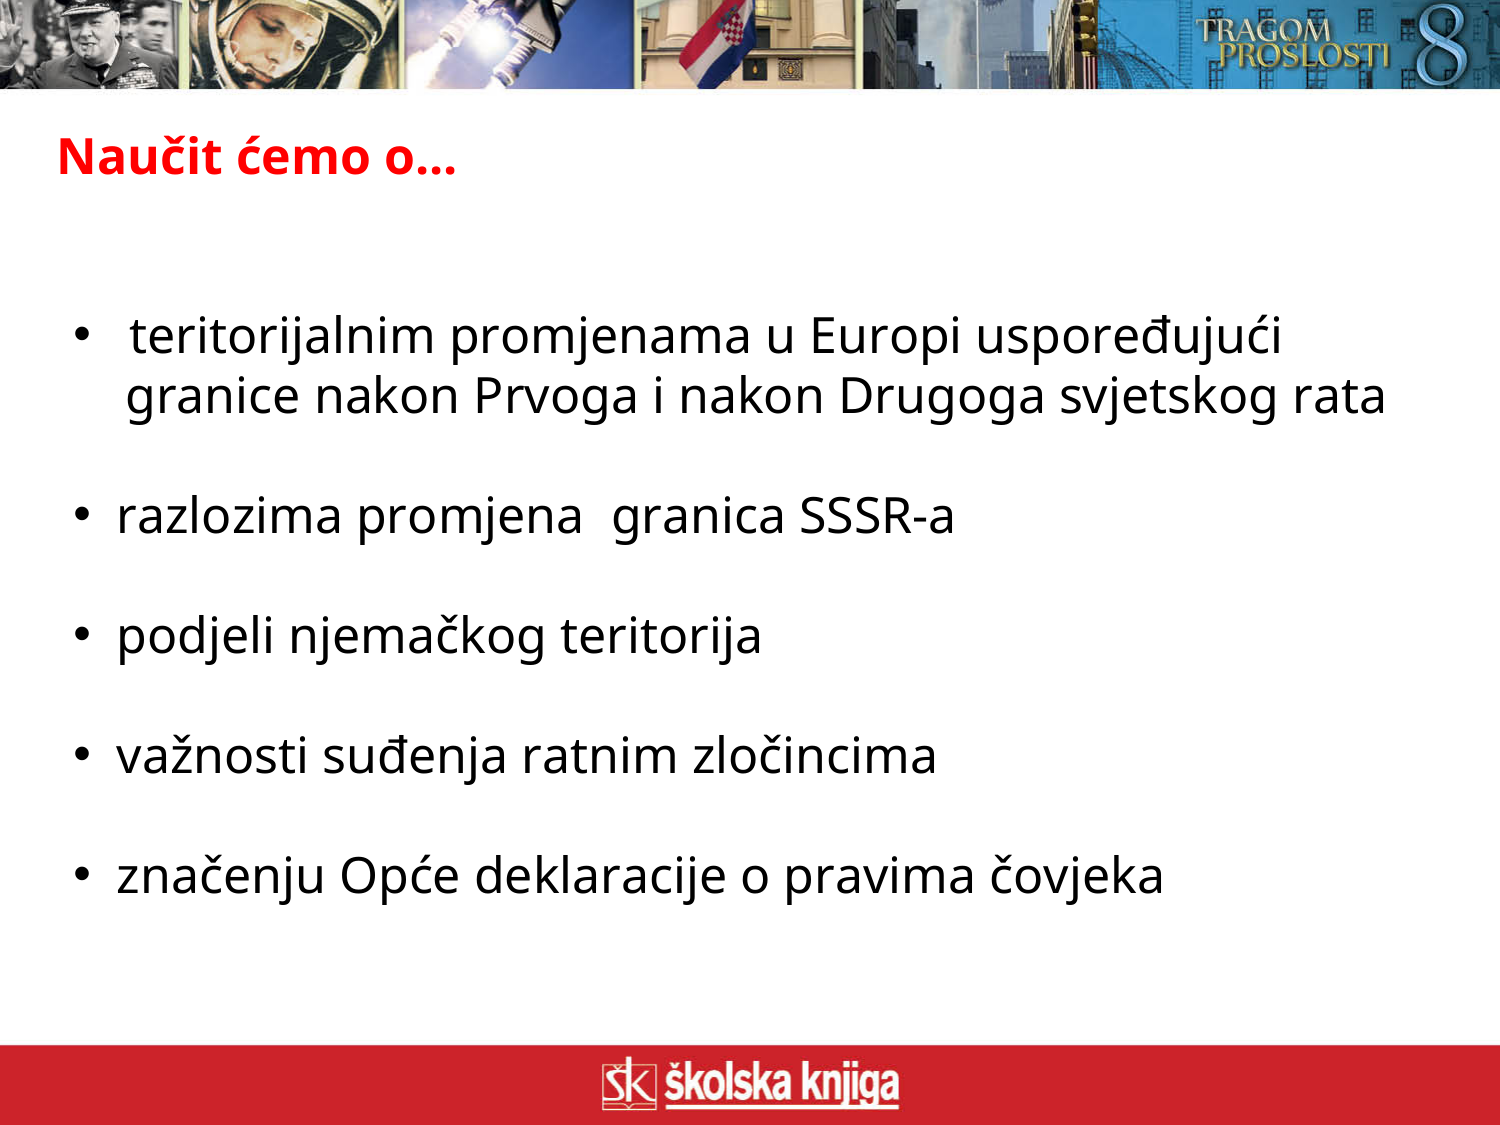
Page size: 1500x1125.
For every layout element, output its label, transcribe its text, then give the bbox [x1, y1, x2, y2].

text_box teritorijalnim promjenama u Europi uspoređujući granice nakon Prvoga i nakon Drugoga svjetskog rata razlozima promjena granica SSSR-a podjeli njemačkog teritorija važnosti suđenja ratnim zločincima značenju Opće deklaracije o pravima čovjeka [58, 295, 1407, 912]
text_box Naučit ćemo o... [42, 117, 474, 193]
picture [0, 0, 1500, 1125]
